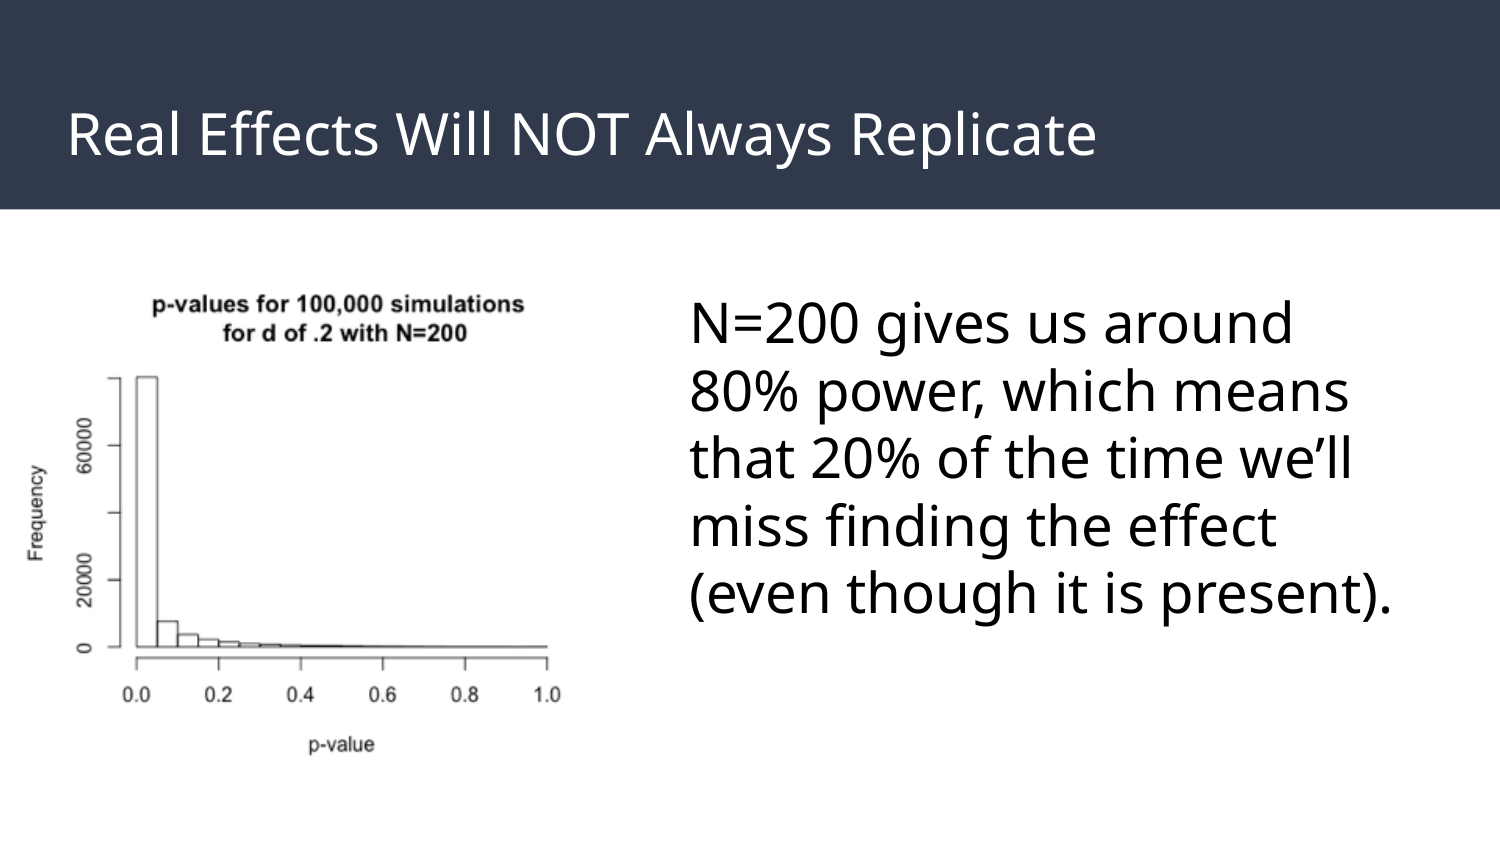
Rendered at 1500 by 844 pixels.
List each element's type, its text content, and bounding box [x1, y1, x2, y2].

picture [21, 268, 615, 782]
title Real Effects Will NOT Always Replicate [51, 82, 1449, 185]
text_box N=200 gives us around 80% power, which means that 20% of the time we’ll miss finding the effect (even though it is present). [674, 272, 1431, 778]
